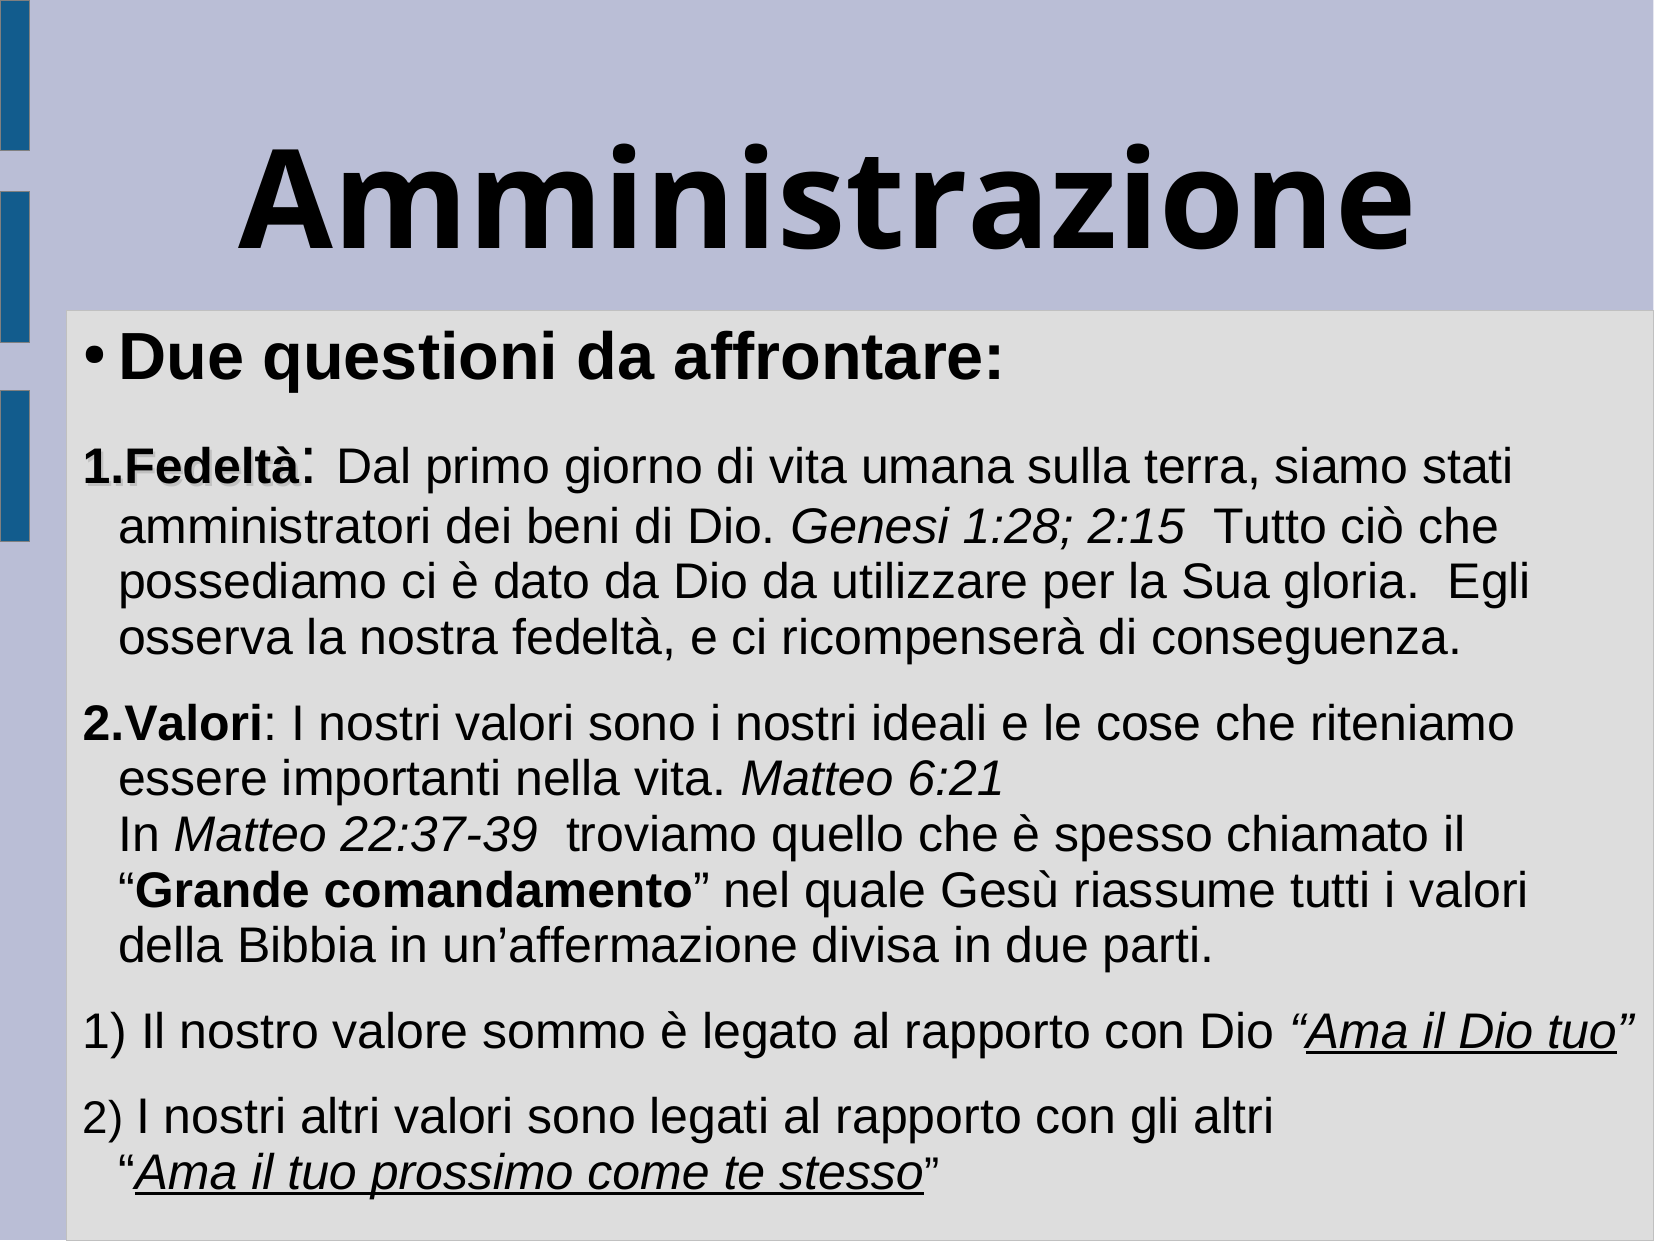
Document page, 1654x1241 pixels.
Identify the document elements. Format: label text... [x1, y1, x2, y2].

list Due questioni da affrontare: Fedeltà: Dal primo giorno di vita umana sulla terra, siamo stati amministratori dei beni di Dio. Genesi 1:28; 2:15 Tutto ciò che possediamo ci è dato da Dio da utilizzare per la Sua gloria. Egli osserva la nostra fedeltà, e ci ricompenserà di conseguenza. Valori: I nostri valori sono i nostri ideali e le cose che riteniamo essere importanti nella vita. Matteo 6:21 In Matteo 22:37-39 troviamo quello che è spesso chiamato il “Grande comandamento” nel quale Gesù riassume tutti i valori della Bibbia in un’affermazione divisa in due parti. Il nostro valore sommo è legato al rapporto con Dio “Ama il Dio tuo” I nostri altri valori sono legati al rapporto con gli altri “Ama il tuo prossimo come te stesso” [82, 318, 1642, 1231]
title Amministrazione [121, 83, 1534, 306]
